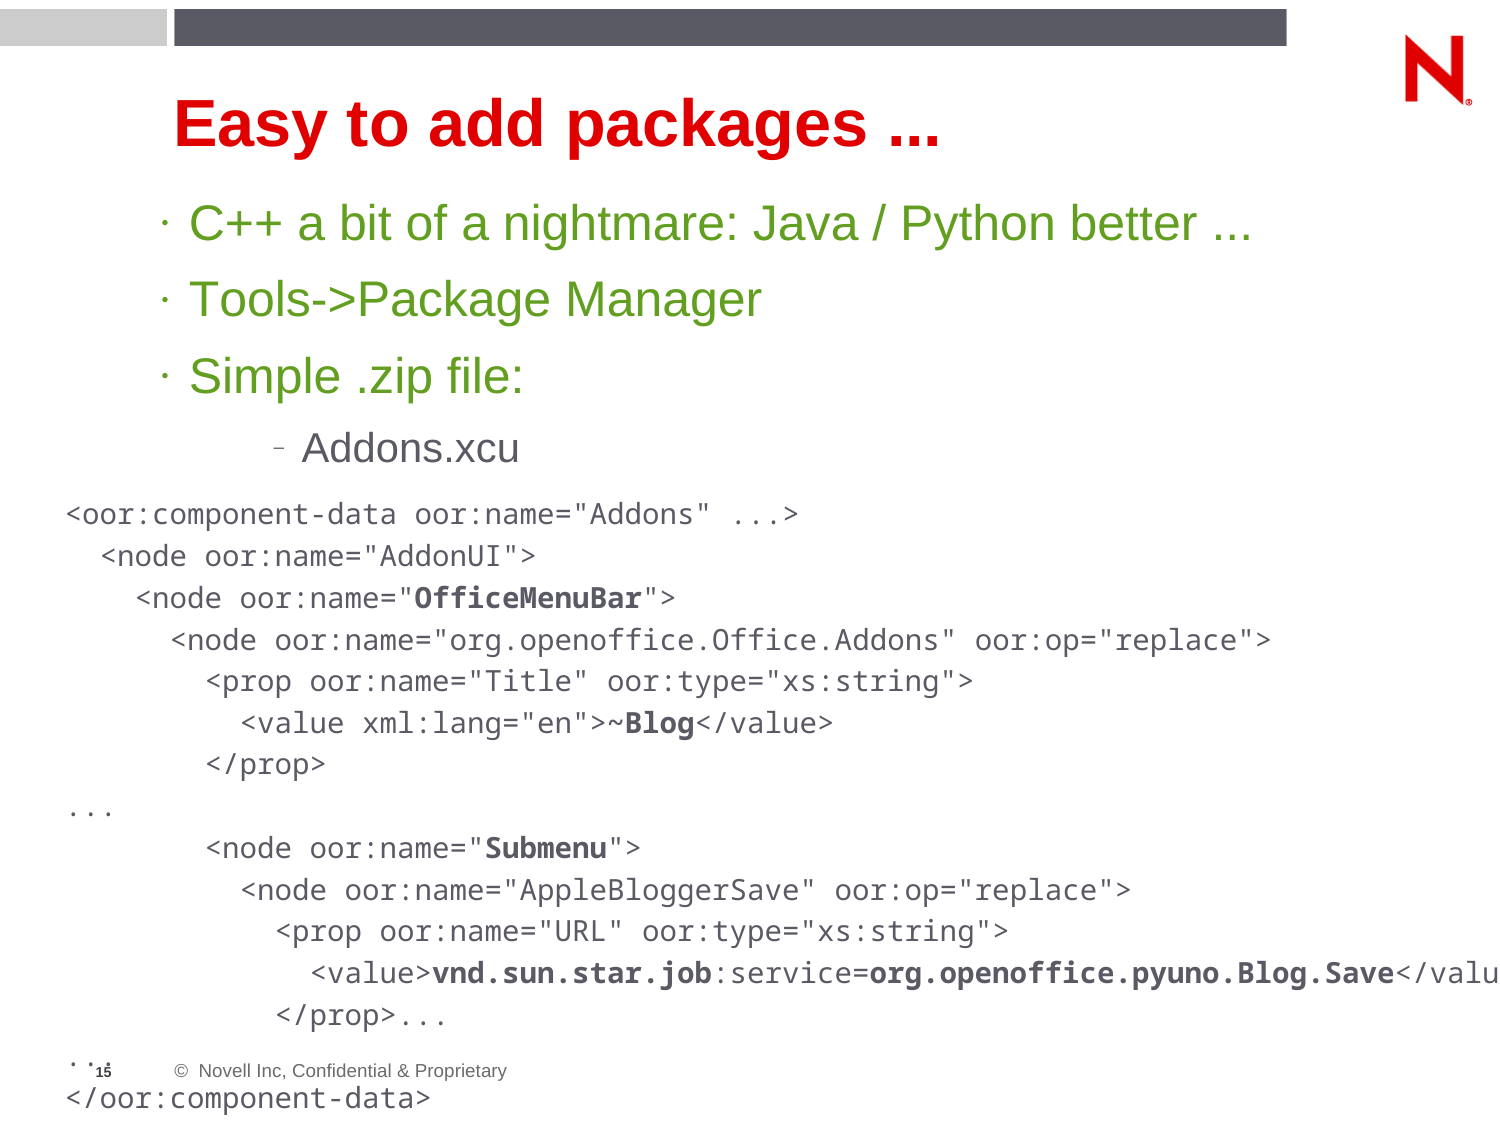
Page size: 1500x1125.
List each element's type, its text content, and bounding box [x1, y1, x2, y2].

picture [1403, 32, 1473, 107]
text_box <oor:component-data oor:name="Addons" ...> <node oor:name="AddonUI"> <node oor:name="OfficeMenuBar"> <node oor:name="org.openoffice.Office.Addons" oor:op="replace"> <prop oor:name="Title" oor:type="xs:string"> <value xml:lang="en">~Blog</value> </prop> ... <node oor:name="Submenu"> <node oor:name="AppleBloggerSave" oor:op="replace"> <prop oor:name="URL" oor:type="xs:string"> <value>vnd.sun.star.job:service=org.openoffice.pyuno.Blog.Save</value> </prop>... ... </oor:component-data> [64, 491, 1500, 1010]
list C++ a bit of a nightmare: Java / Python better ... Tools->Package Manager Simple .zip file: Addons.xcu [161, 192, 1401, 486]
title Easy to add packages ... [173, 41, 1395, 192]
